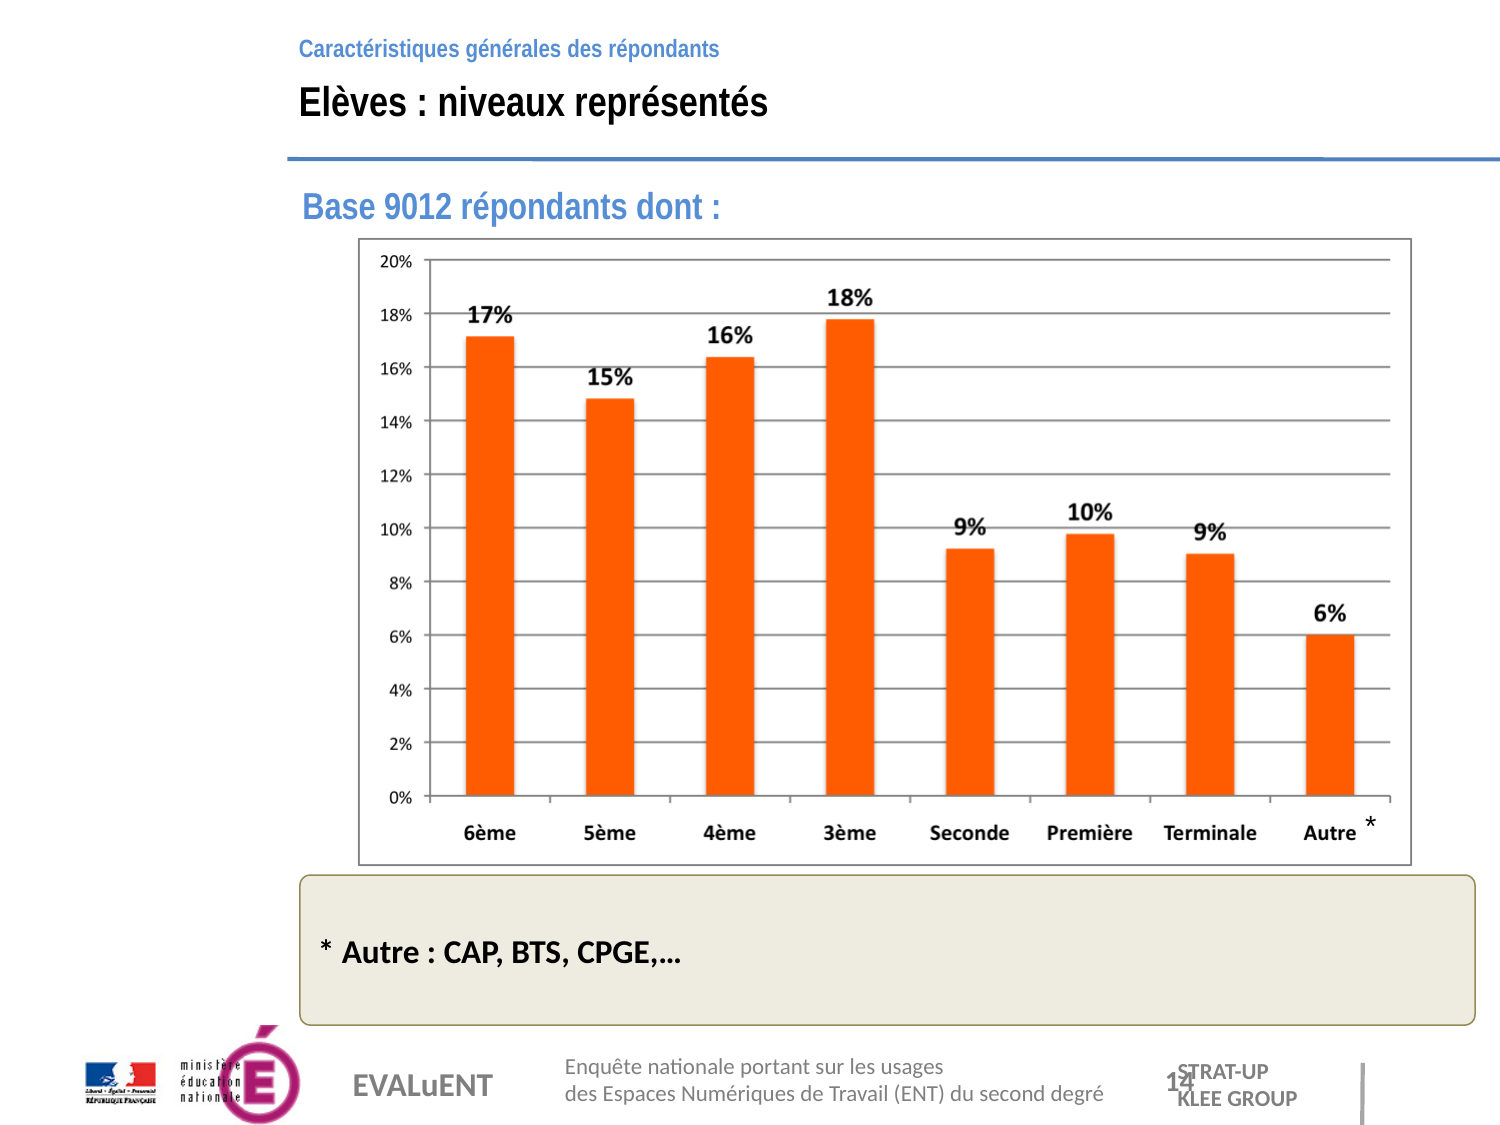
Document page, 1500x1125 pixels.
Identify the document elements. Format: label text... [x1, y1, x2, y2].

text_box * Autre : CAP, BTS, CPGE,… [299, 875, 1476, 1026]
text_box [1074, 1050, 1426, 1110]
picture [357, 237, 1413, 867]
text_box Base 9012 répondants dont : [287, 174, 743, 236]
text_box Caractéristiques générales des répondants Elèves : niveaux représentés [284, 25, 1455, 100]
text_box * [1350, 800, 1392, 851]
